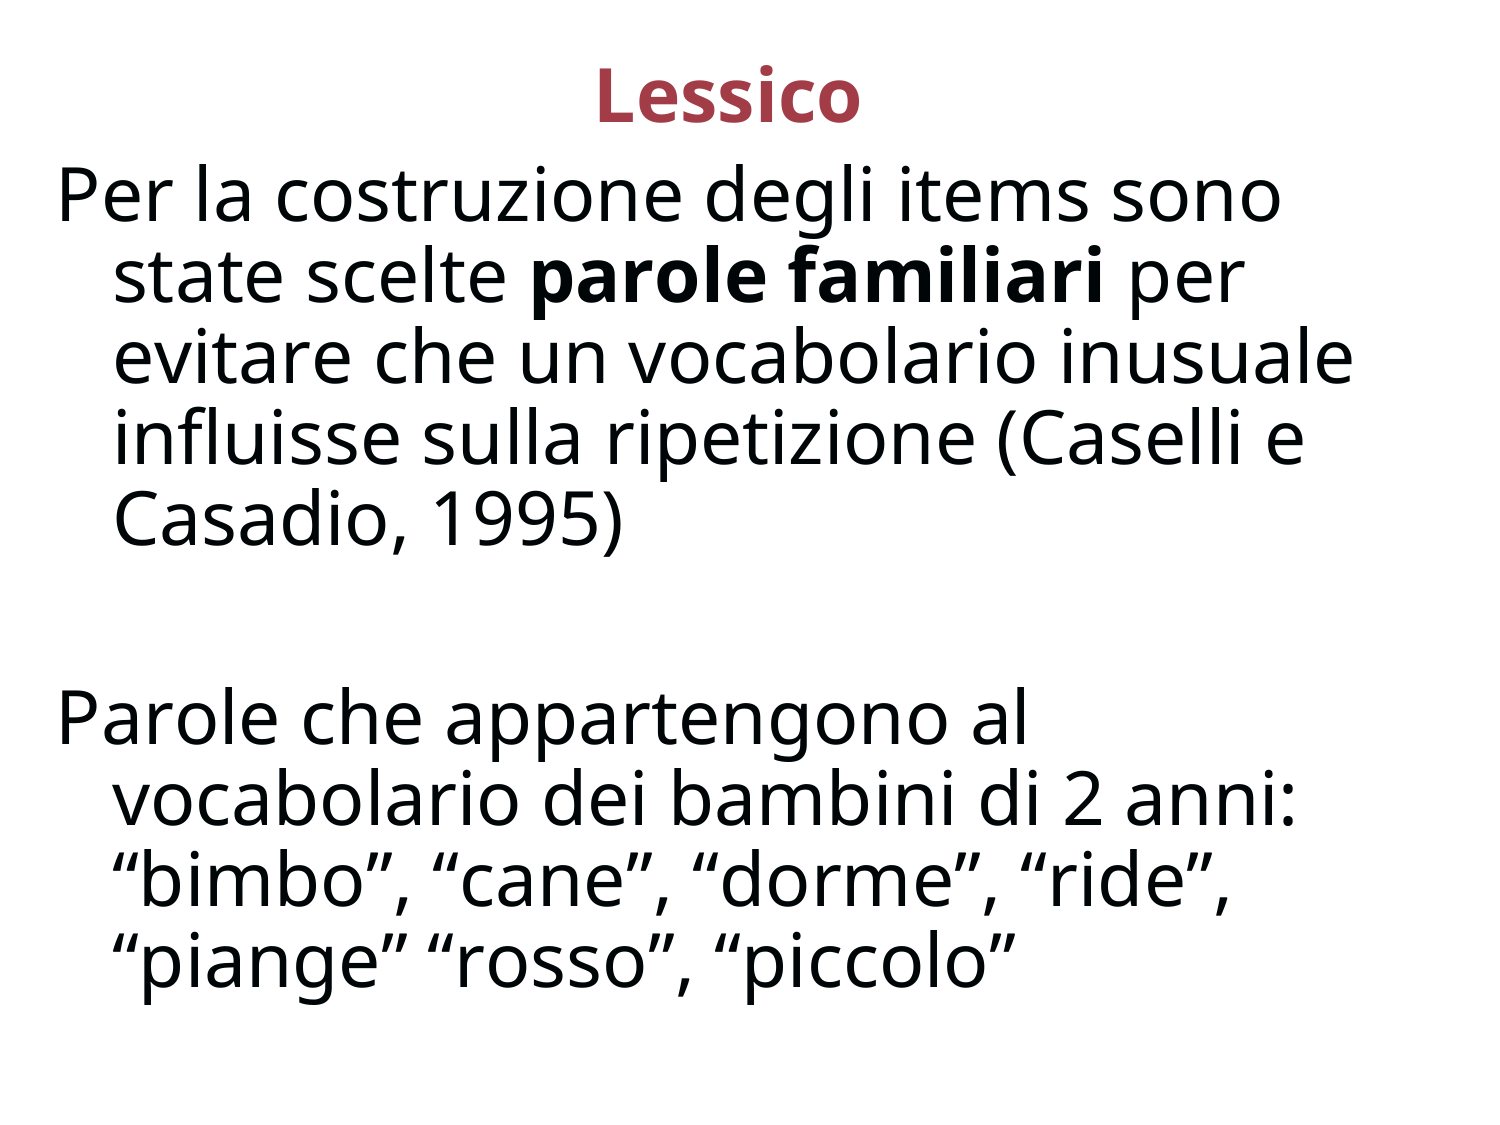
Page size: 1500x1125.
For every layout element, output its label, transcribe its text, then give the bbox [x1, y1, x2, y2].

list Per la costruzione degli items sono state scelte parole familiari per evitare che un vocabolario inusuale influisse sulla ripetizione (Caselli e Casadio, 1995) Parole che appartengono al vocabolario dei bambini di 2 anni: “bimbo”, “cane”, “dorme”, “ride”, “piange” “rosso”, “piccolo” [41, 148, 1459, 1094]
title Lessico [41, 40, 1417, 146]
